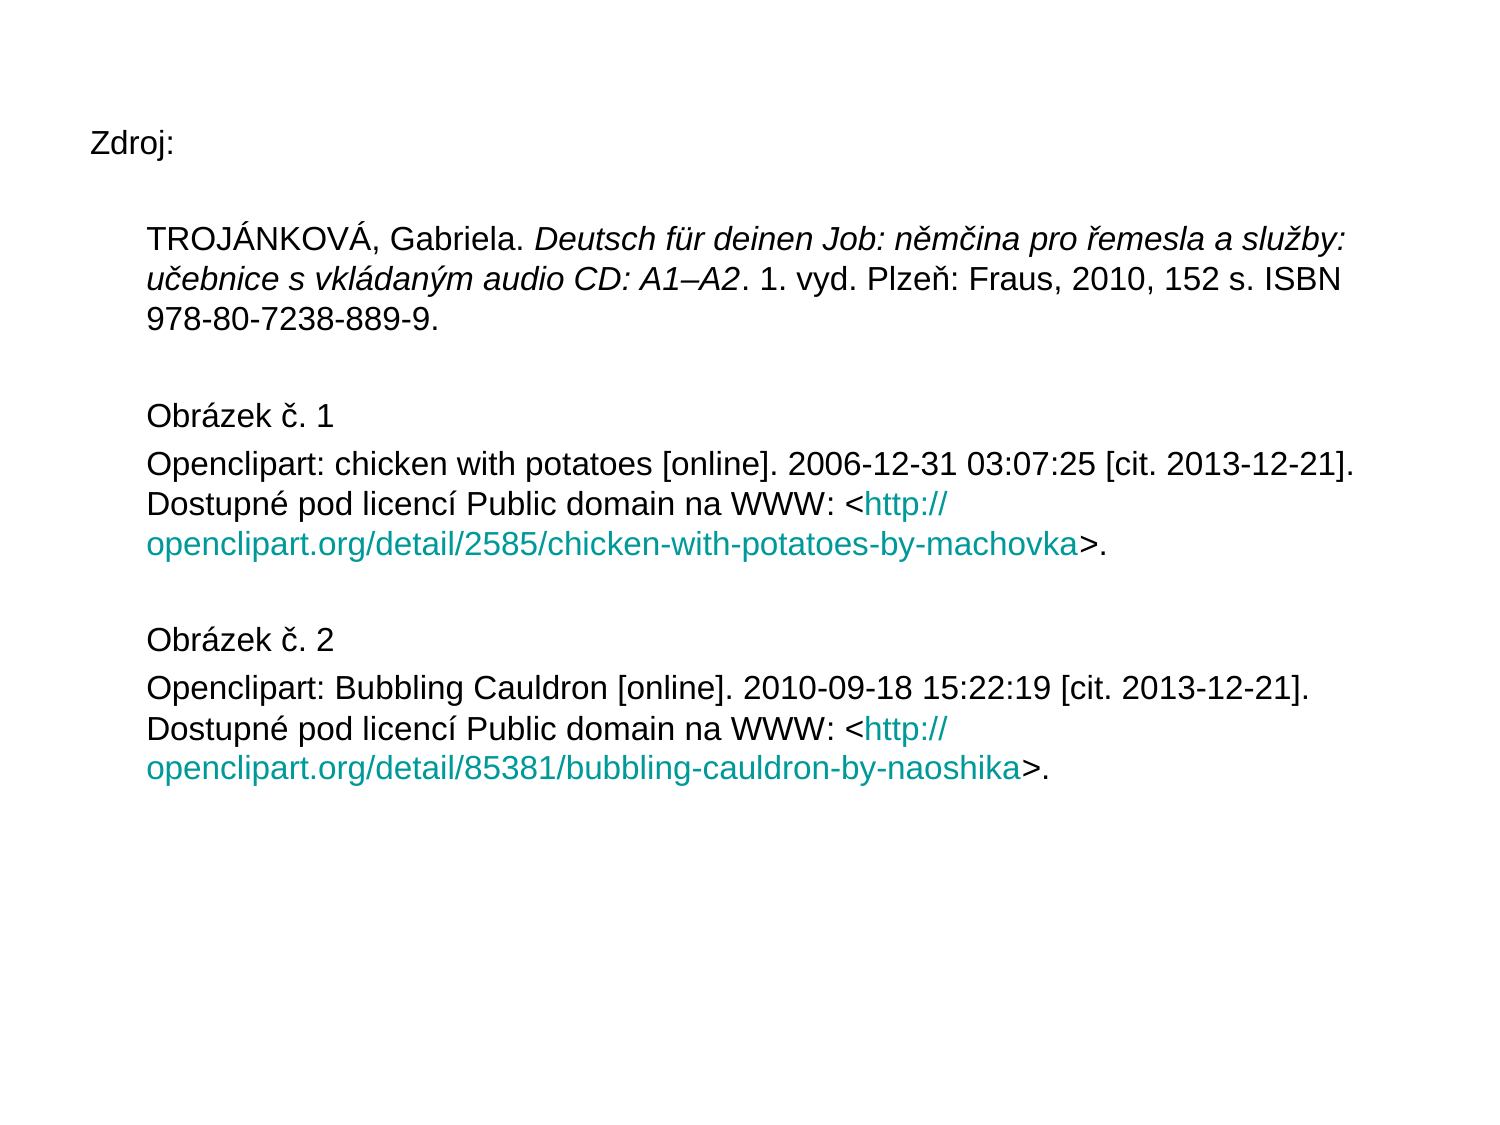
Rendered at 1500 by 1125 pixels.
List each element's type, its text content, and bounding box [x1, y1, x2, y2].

list Zdroj: TROJÁNKOVÁ, Gabriela. Deutsch für deinen Job: němčina pro řemesla a služby: učebnice s vkládaným audio CD: A1–A2. 1. vyd. Plzeň: Fraus, 2010, 152 s. ISBN 978-80-7238-889-9. Obrázek č. 1 Openclipart: chicken with potatoes [online]. 2006-12-31 03:07:25 [cit. 2013-12-21]. Dostupné pod licencí Public domain na WWW: <http://openclipart.org/detail/2585/chicken-with-potatoes-by-machovka>. Obrázek č. 2 Openclipart: Bubbling Cauldron [online]. 2010-09-18 15:22:19 [cit. 2013-12-21]. Dostupné pod licencí Public domain na WWW: <http://openclipart.org/detail/85381/bubbling-cauldron-by-naoshika>. [75, 113, 1426, 1006]
